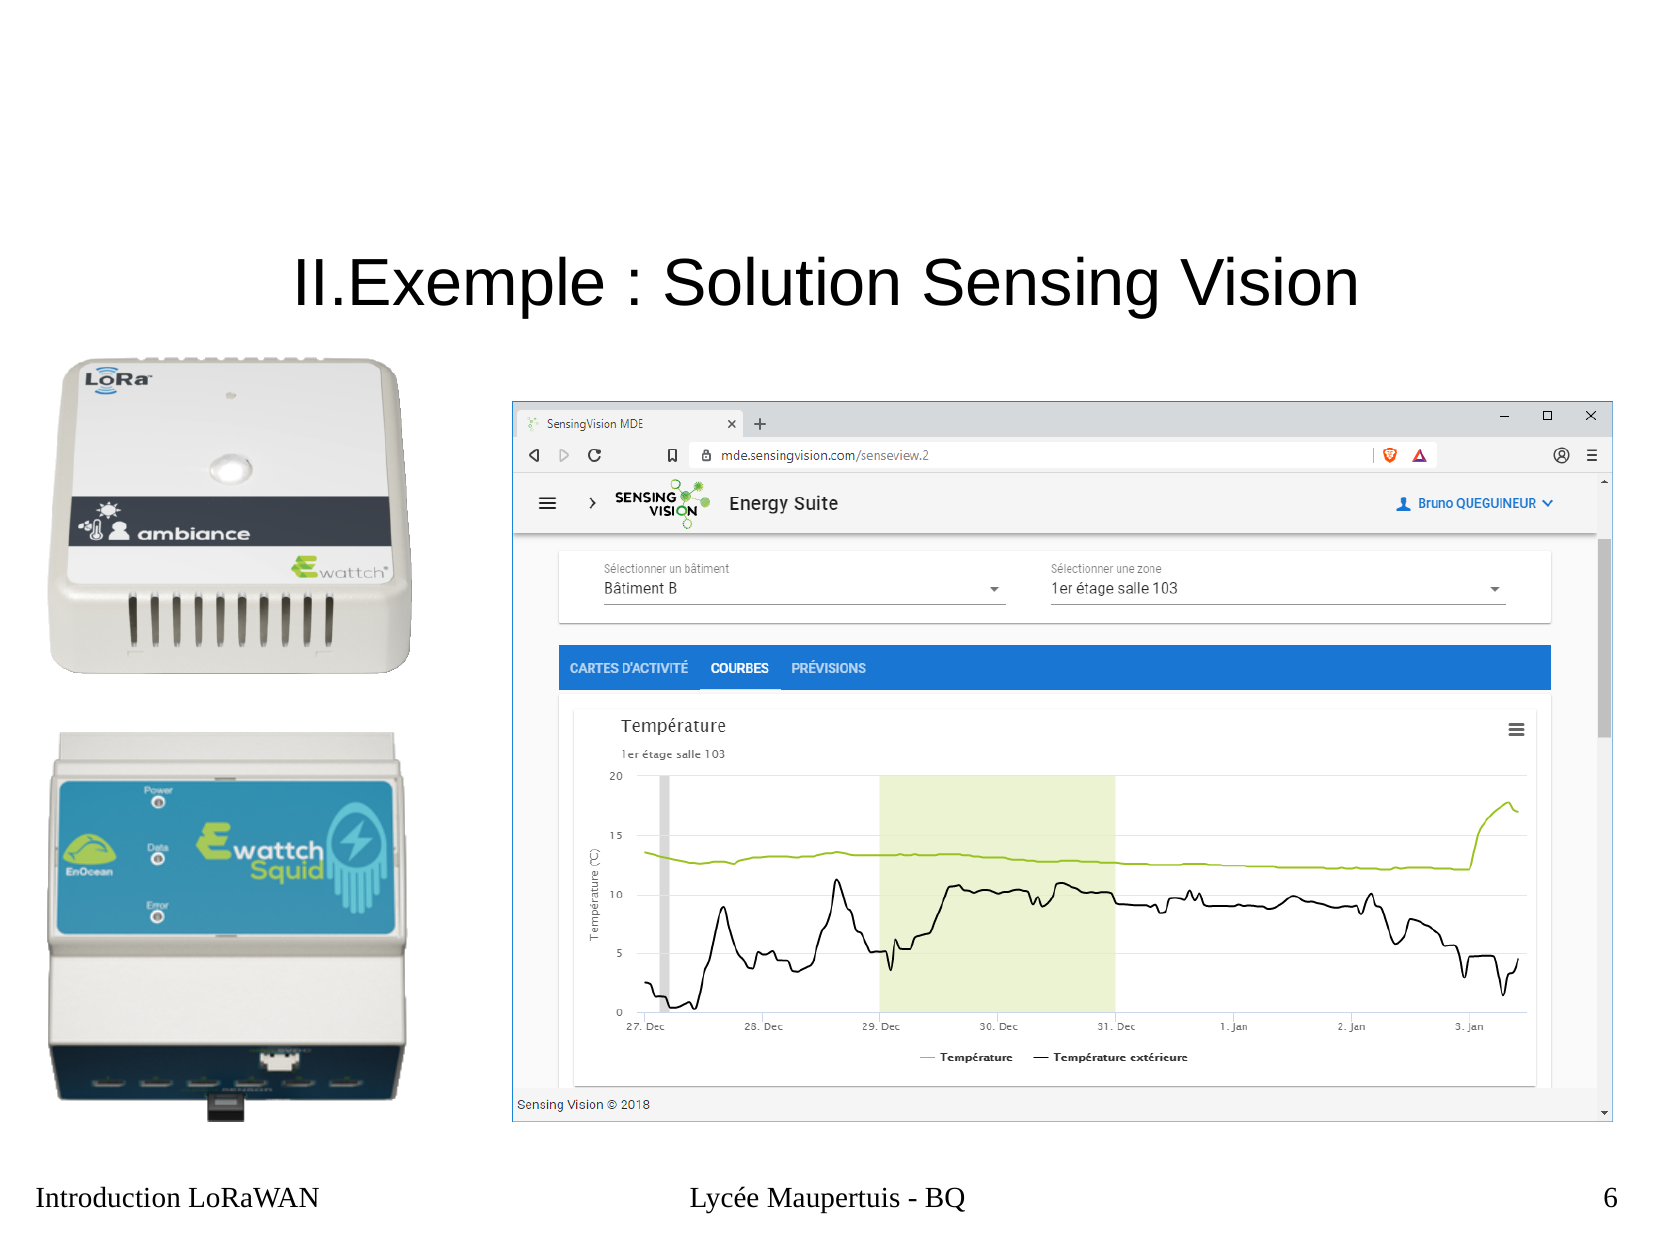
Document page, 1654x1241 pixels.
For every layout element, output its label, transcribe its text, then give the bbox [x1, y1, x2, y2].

subtitle Exemple : Solution Sensing Vision [35, 35, 1619, 529]
picture [47, 357, 412, 674]
picture [512, 401, 1613, 1123]
picture [47, 732, 408, 1123]
